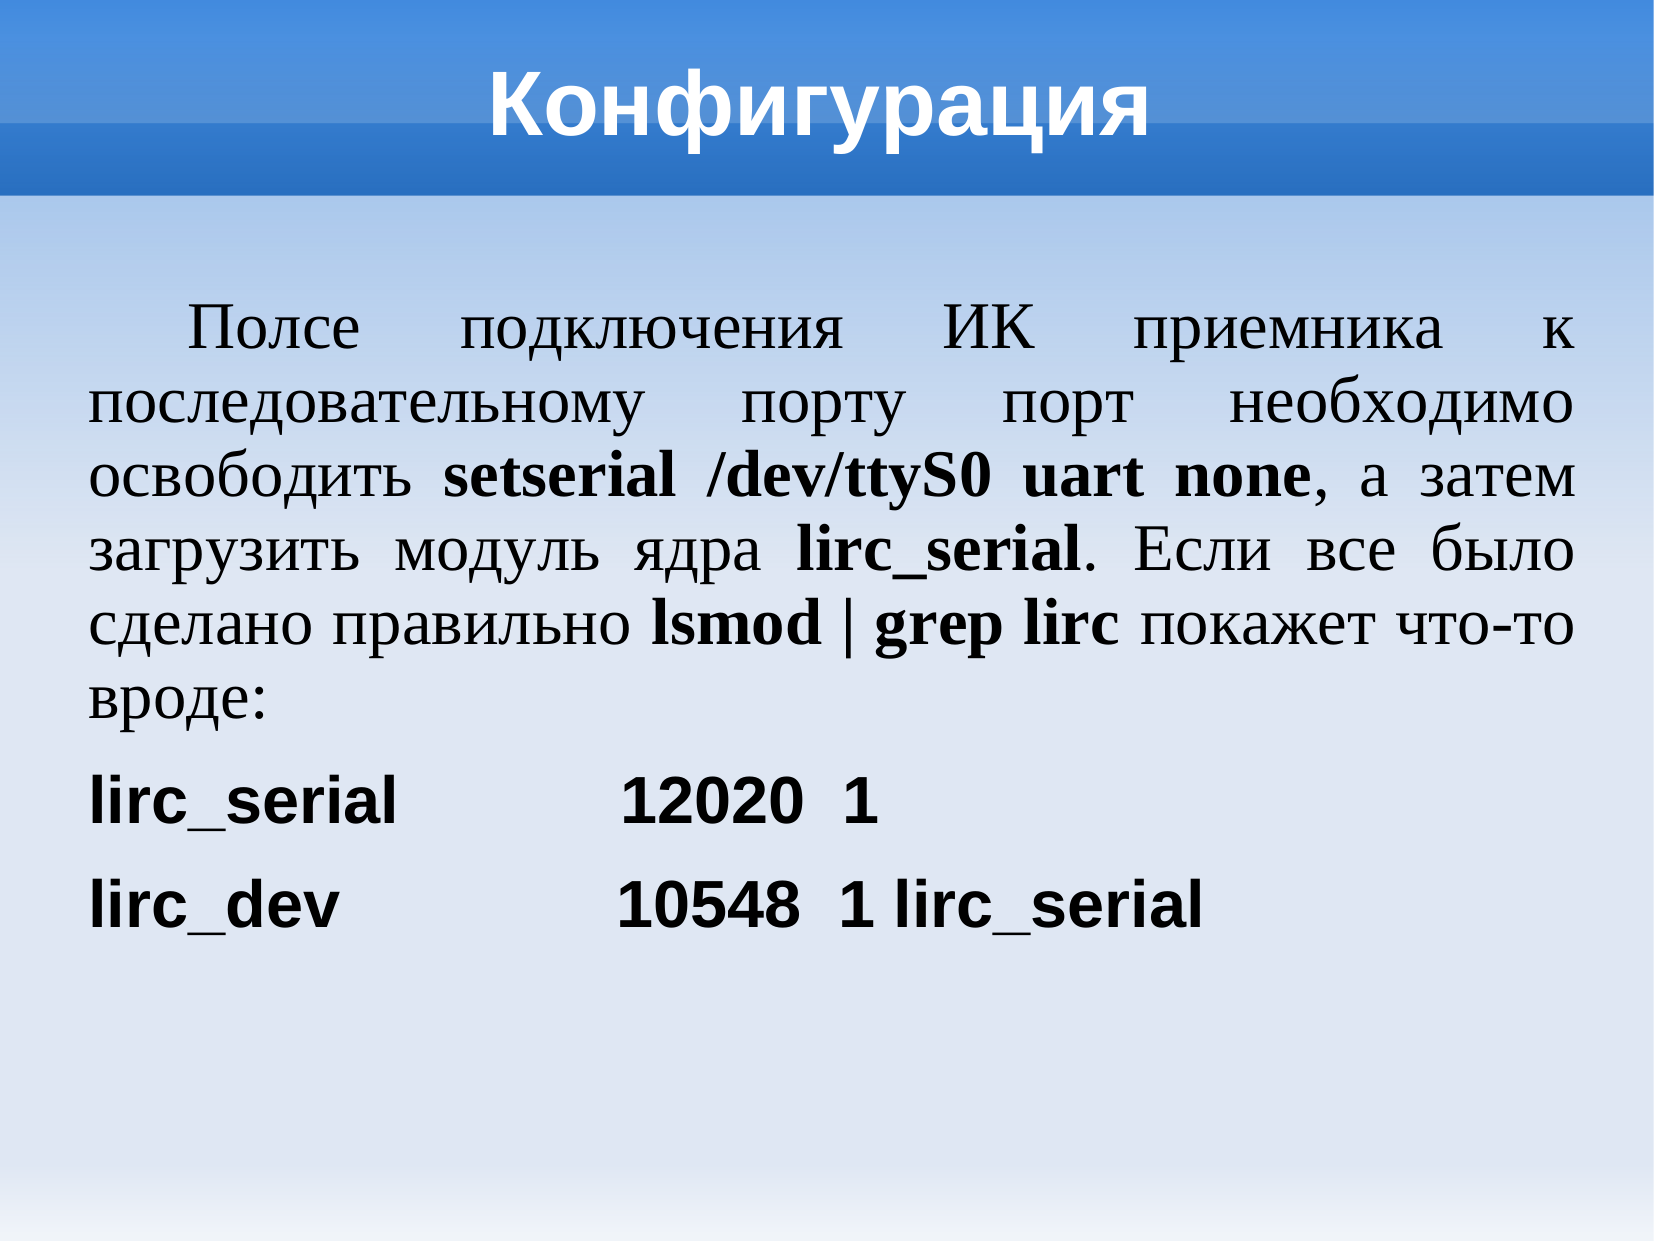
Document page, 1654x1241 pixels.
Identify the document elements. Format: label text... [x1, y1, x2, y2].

list Полсе подключения ИК приемника к последовательному порту порт необходимо освободить setserial /dev/ttyS0 uart none, а затем загрузить модуль ядра lirc_serial. Если все было сделано правильно lsmod | grep lirc покажет что-то вроде: lirc_serial 12020 1 lirc_dev 10548 1 lirc_serial [88, 288, 1577, 1093]
title Конфигурация [76, 7, 1565, 200]
picture [0, 0, 1654, 1241]
